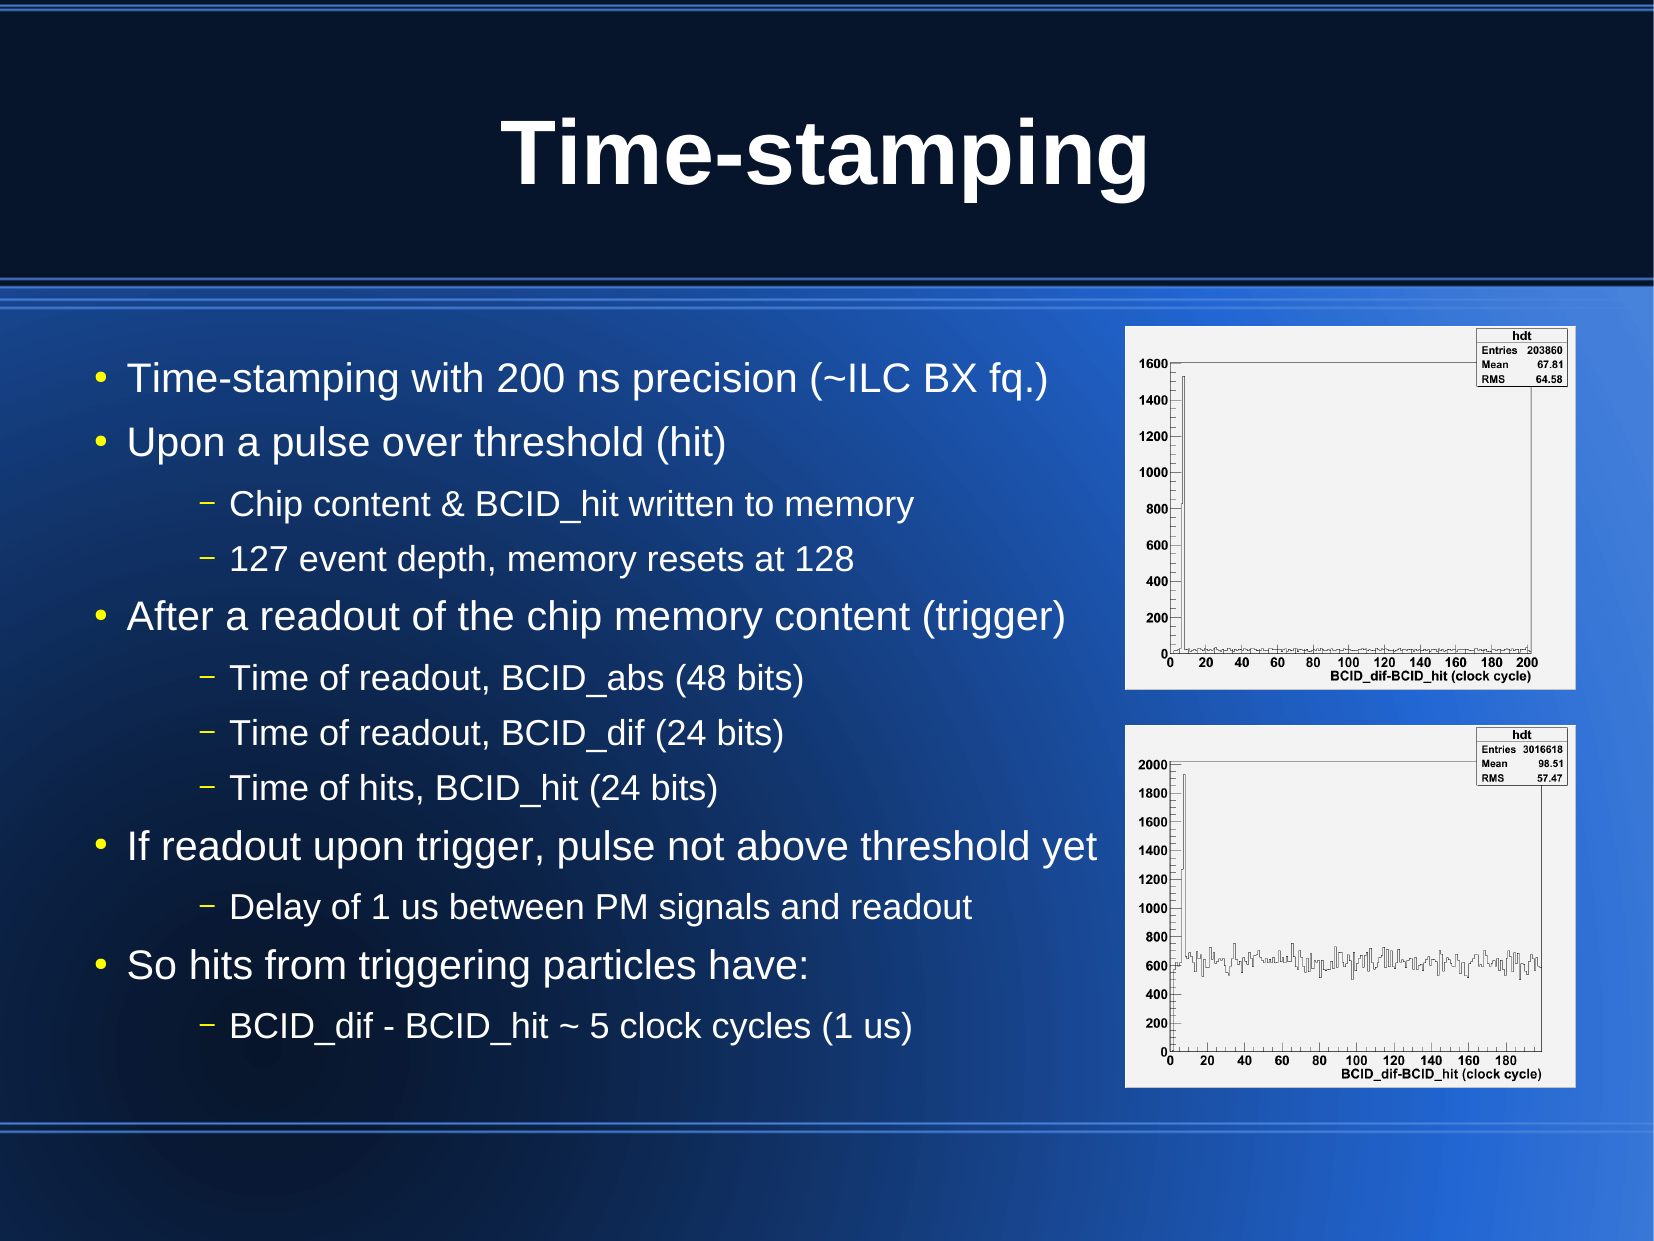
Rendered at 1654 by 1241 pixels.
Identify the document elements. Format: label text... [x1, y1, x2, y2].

list Time-stamping with 200 ns precision (~ILC BX fq.) Upon a pulse over threshold (hit) Chip content & BCID_hit written to memory 127 event depth, memory resets at 128 After a readout of the chip memory content (trigger) Time of readout, BCID_abs (48 bits) Time of readout, BCID_dif (24 bits) Time of hits, BCID_hit (24 bits) If readout upon trigger, pulse not above threshold yet Delay of 1 us between PM signals and readout So hits from triggering particles have: BCID_dif - BCID_hit ~ 5 clock cycles (1 us) [82, 355, 1201, 1051]
picture [0, 0, 1654, 1241]
title Time-stamping [82, 56, 1571, 250]
